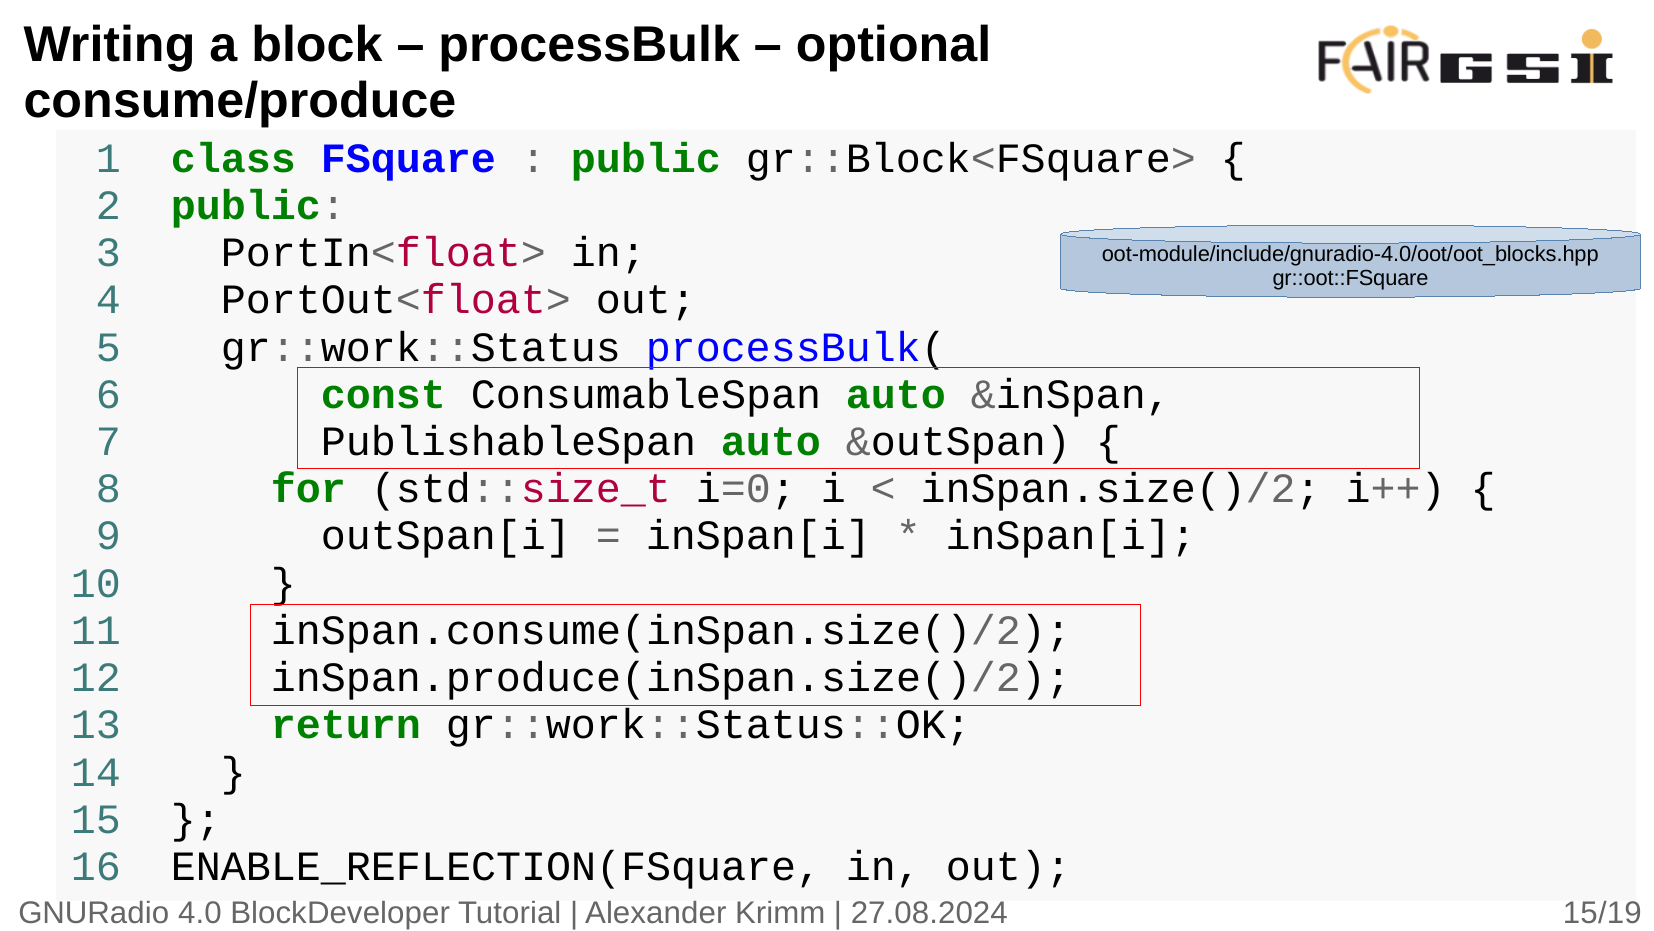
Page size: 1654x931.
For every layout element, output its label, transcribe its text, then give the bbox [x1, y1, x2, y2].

picture [1439, 27, 1615, 86]
title Writing a block – processBulk – optional consume/produce [23, 5, 1296, 139]
text_box 1 class FSquare : public gr::Block<FSquare> { 2 public: 3 PortIn<float> in; 4 PortOut<float> out; 5 gr::work::Status processBulk( 6 const ConsumableSpan auto &inSpan, 7 PublishableSpan auto &outSpan) { 8 for (std::size_t i=0; i < inSpan.size()/2; i++) { 9 outSpan[i] = inSpan[i] * inSpan[i]; 10 } 11 inSpan.consume(inSpan.size()/2); 12 inSpan.produce(inSpan.size()/2); 13 return gr::work::Status::OK; 14 } 15 }; 16 ENABLE_REFLECTION(FSquare, in, out); [56, 129, 1636, 901]
text_box oot-module/include/gnuradio-4.0/oot/oot_blocks.hpp gr::oot::FSquare [1060, 235, 1641, 298]
picture [1318, 24, 1430, 95]
